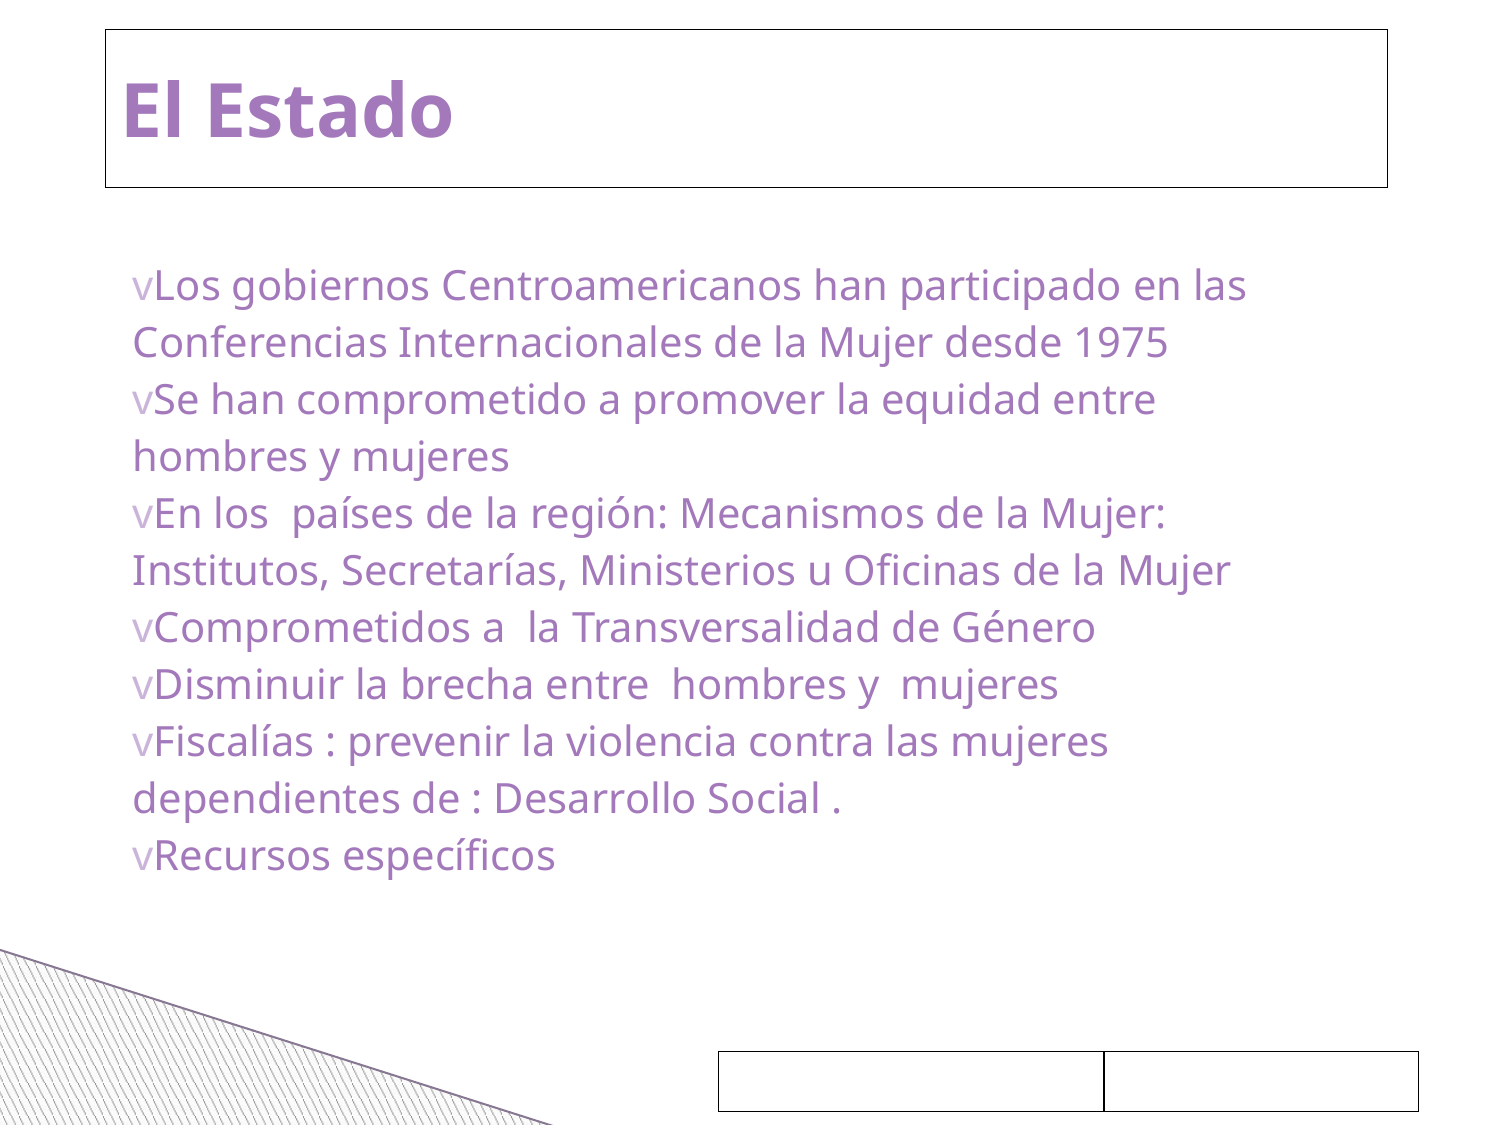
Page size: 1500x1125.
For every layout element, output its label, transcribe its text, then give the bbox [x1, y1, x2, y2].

text_box Los gobiernos Centroamericanos han participado en las Conferencias Internacionales de la Mujer desde 1975 Se han comprometido a promover la equidad entre hombres y mujeres En los países de la región: Mecanismos de la Mujer: Institutos, Secretarías, Ministerios u Oficinas de la Mujer Comprometidos a la Transversalidad de Género Disminuir la brecha entre hombres y mujeres Fiscalías : prevenir la violencia contra las mujeres dependientes de : Desarrollo Social . Recursos específicos http://www.tupatrocinio.com/brel.cfm/presupuestos.html http://www.isdemu.gob.sv [118, 206, 1336, 886]
title El Estado [105, 29, 1388, 188]
picture [0, 952, 543, 1125]
